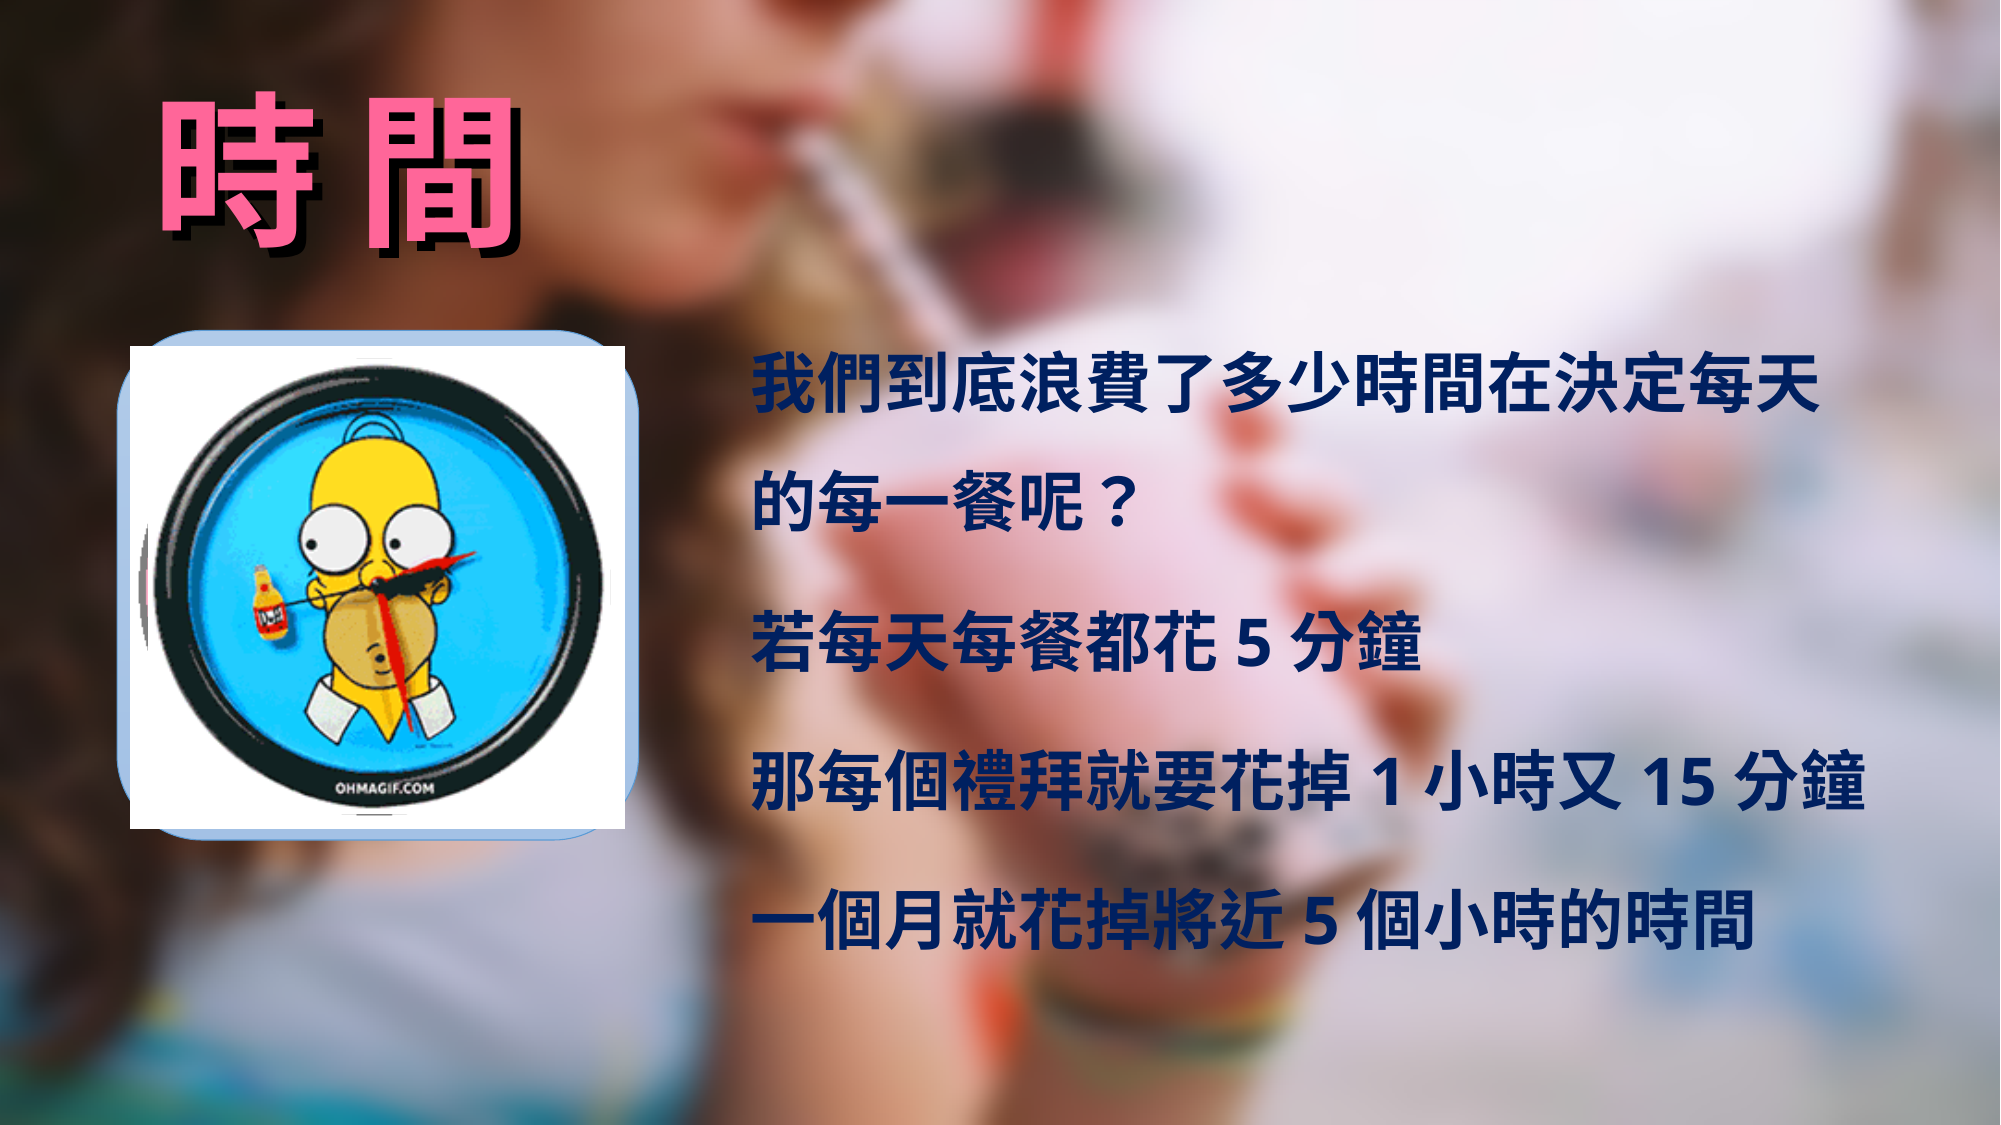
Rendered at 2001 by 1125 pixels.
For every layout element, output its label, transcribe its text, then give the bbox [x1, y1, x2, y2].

text_box [117, 370, 130, 801]
title 時 間 [137, 59, 1863, 278]
text_box [153, 330, 603, 346]
picture [0, 0, 2000, 1125]
list 我們到底浪費了多少時間在決定每天的每一餐呢？ 若每天每餐都花5分鐘 那每個禮拜就要花掉1小時又15分鐘 一個月就花掉將近5個小時的時間 [735, 294, 1887, 1012]
text_box [625, 369, 639, 802]
text_box [160, 829, 596, 841]
